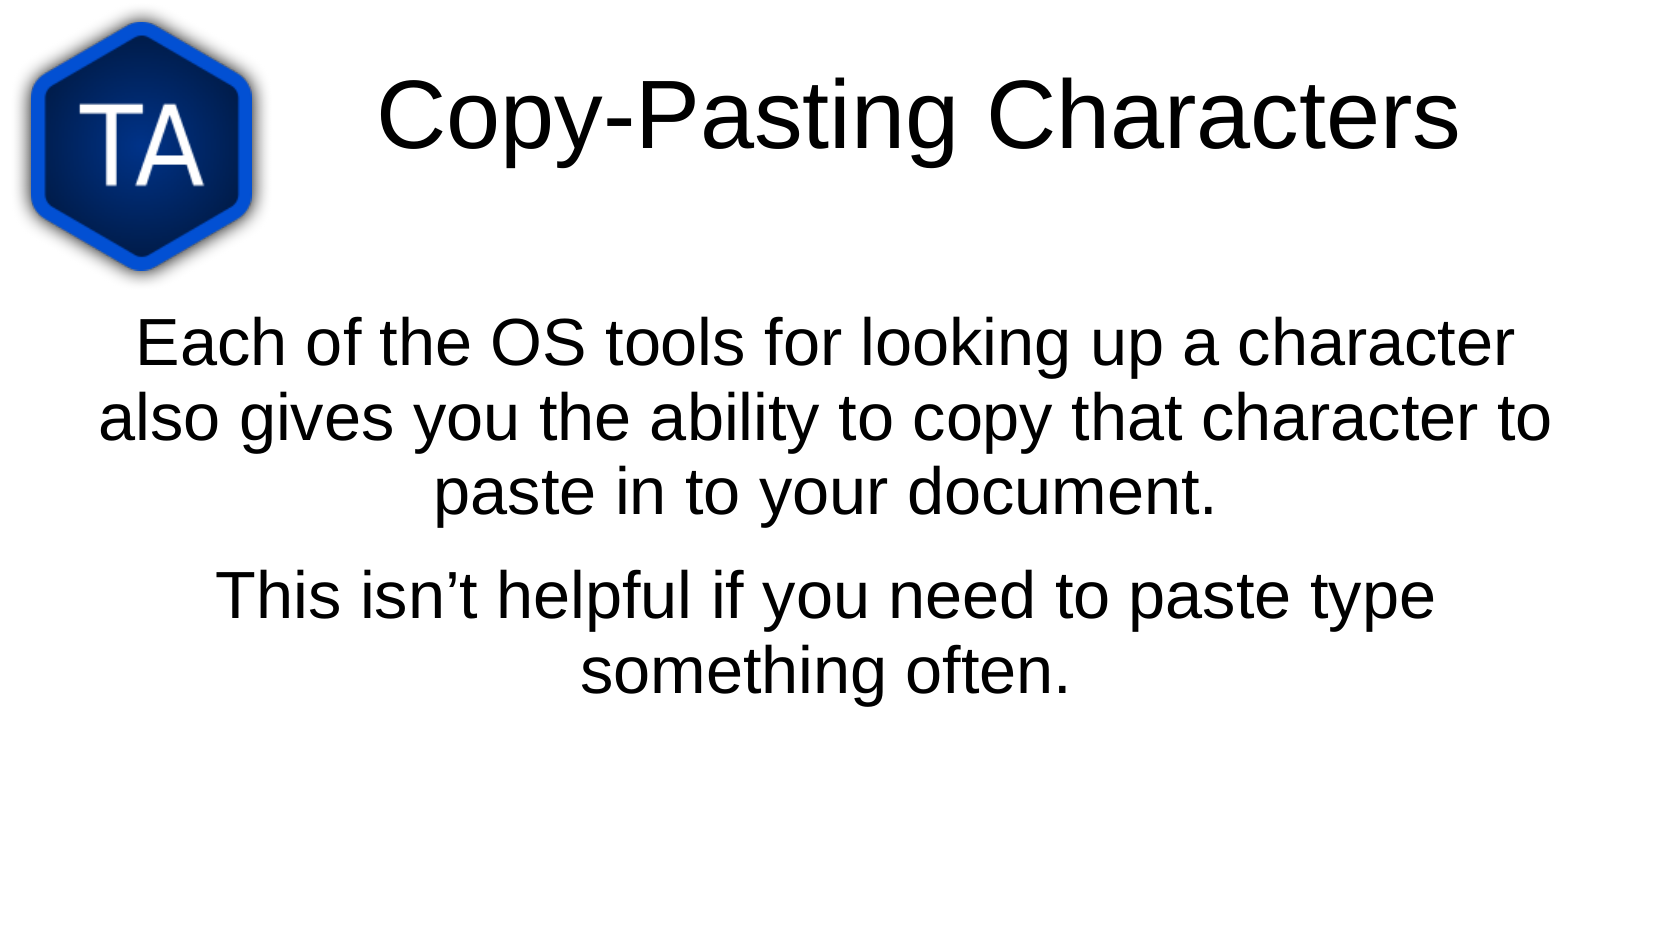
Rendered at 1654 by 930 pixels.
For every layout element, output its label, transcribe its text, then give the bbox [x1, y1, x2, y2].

title Copy-Pasting Characters [268, 37, 1571, 193]
picture [31, 22, 252, 271]
list Each of the OS tools for looking up a character also gives you the ability to copy that character to paste in to your document. This isn’t helpful if you need to paste type something often. [82, 255, 1571, 757]
